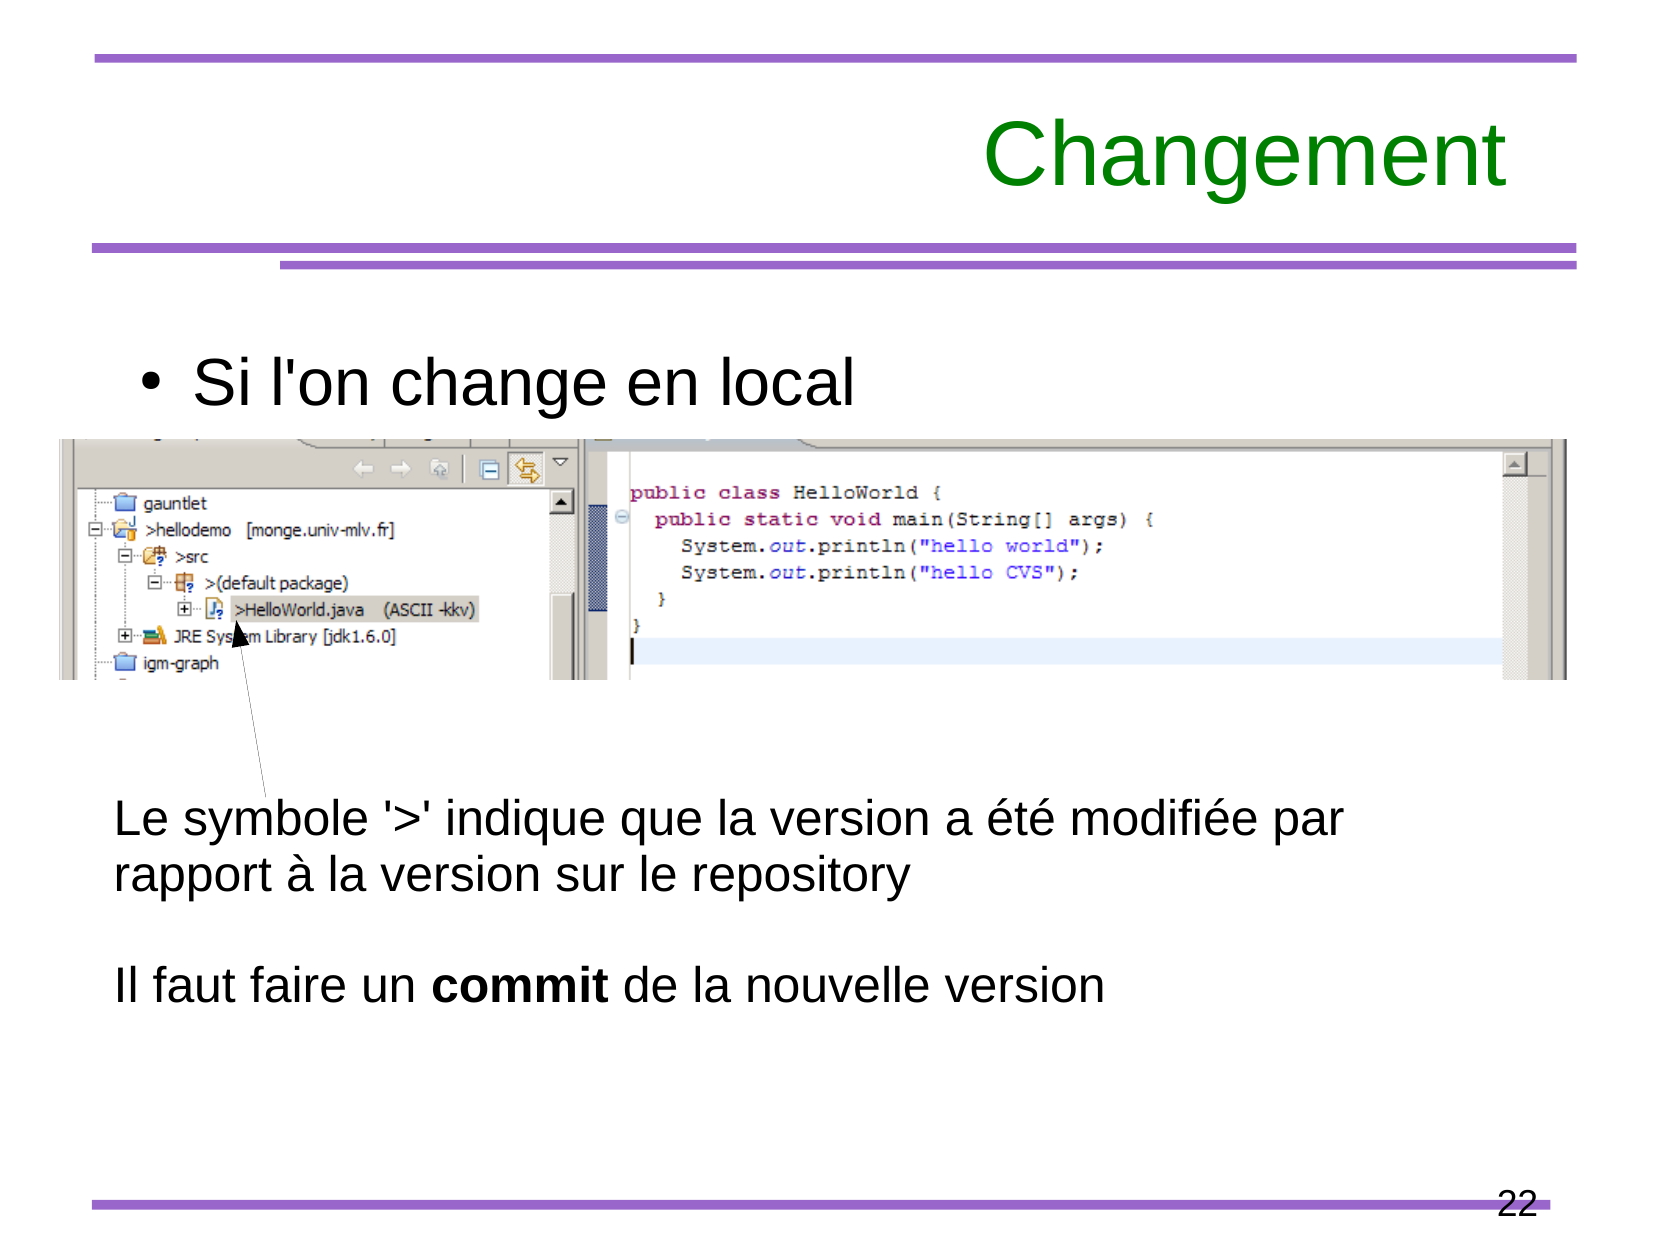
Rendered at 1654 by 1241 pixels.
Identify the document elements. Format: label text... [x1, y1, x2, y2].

picture [59, 439, 1567, 680]
text_box Le symbole '>' indique que la version a été modifiée par rapport à la version sur le repository Il faut faire un commit de la nouvelle version [113, 790, 1359, 1014]
title Changement [121, 49, 1534, 257]
list Si l'on change en local [121, 344, 1534, 420]
